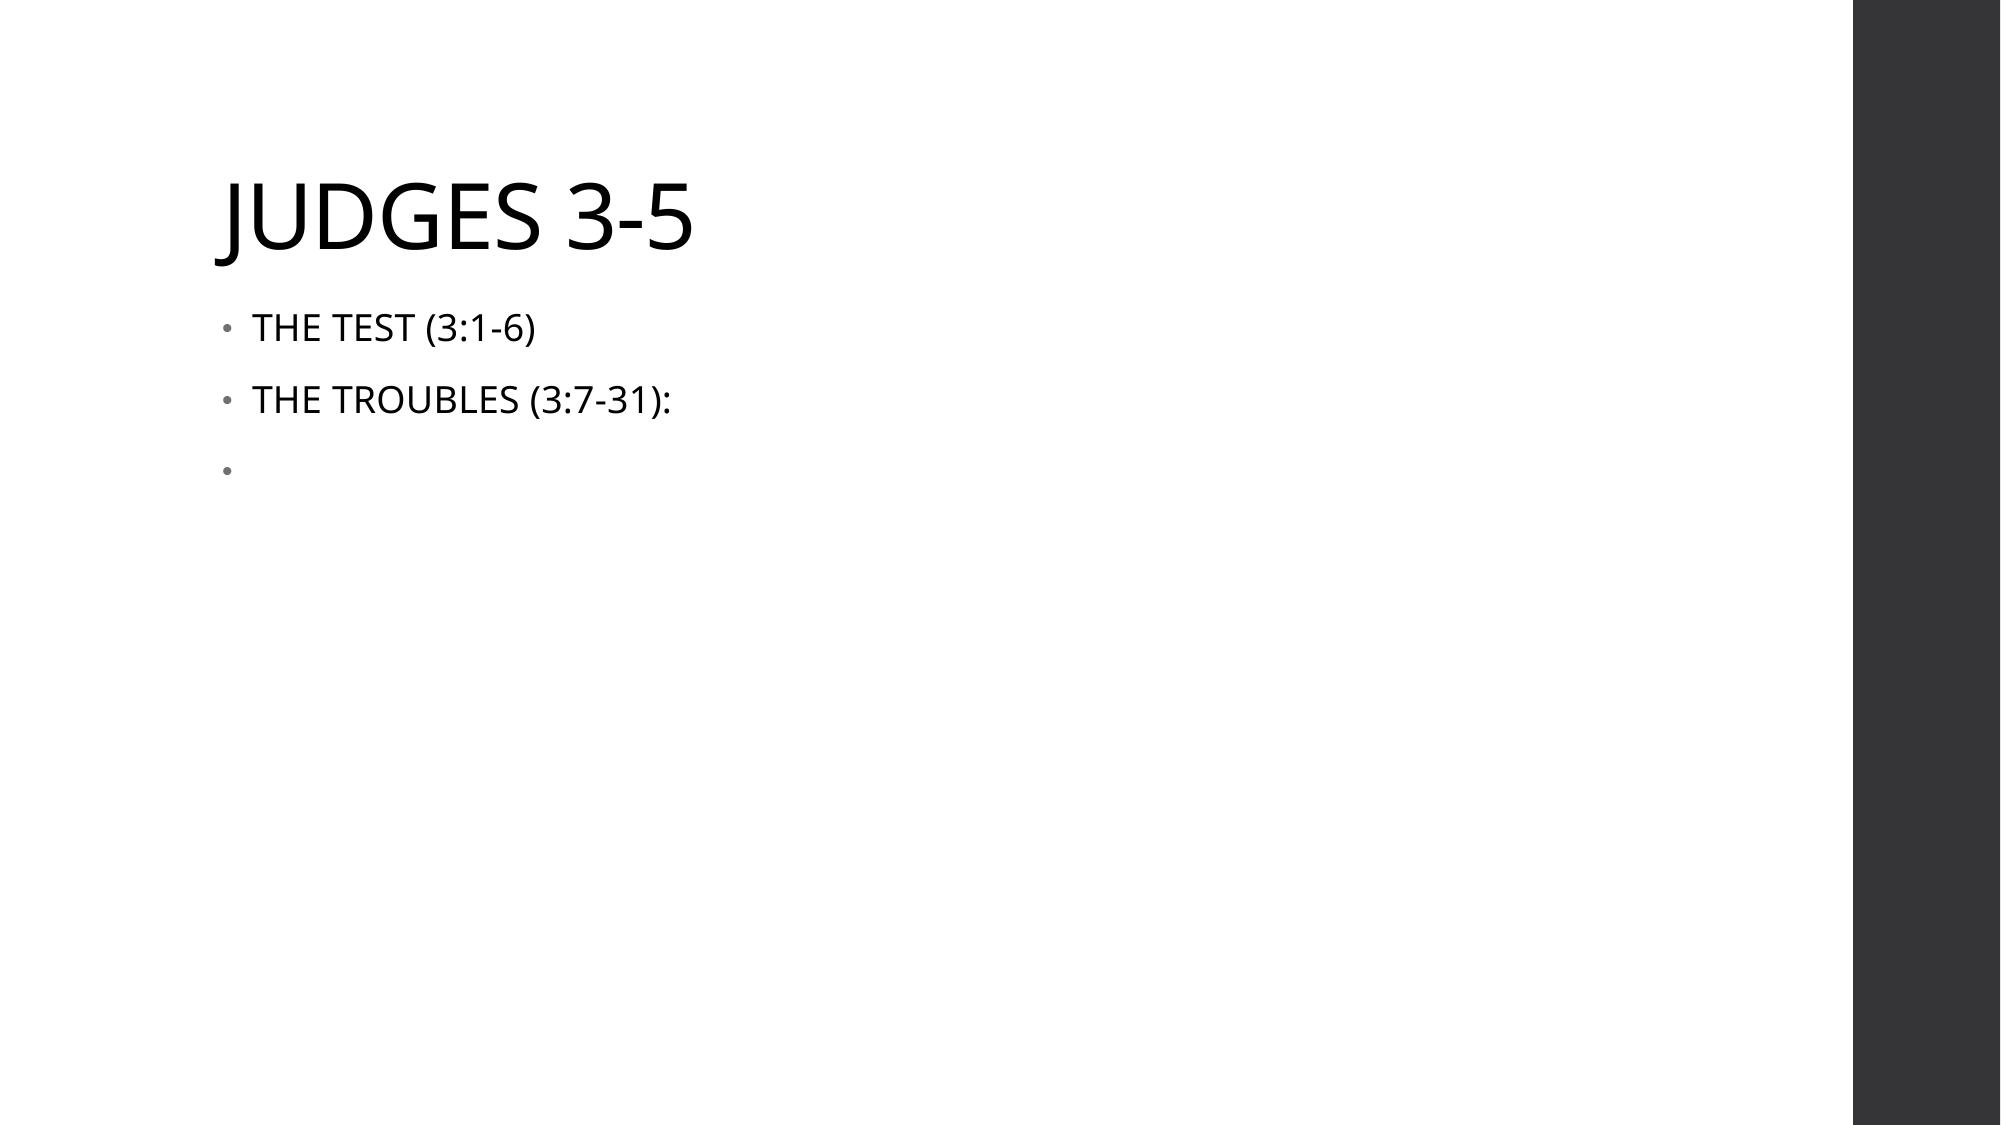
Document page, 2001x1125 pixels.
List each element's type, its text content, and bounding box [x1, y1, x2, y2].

list THE TEST (3:1-6) THE TROUBLES (3:7-31): [206, 299, 1617, 1014]
title JUDGES 3-5 [206, 60, 1797, 278]
